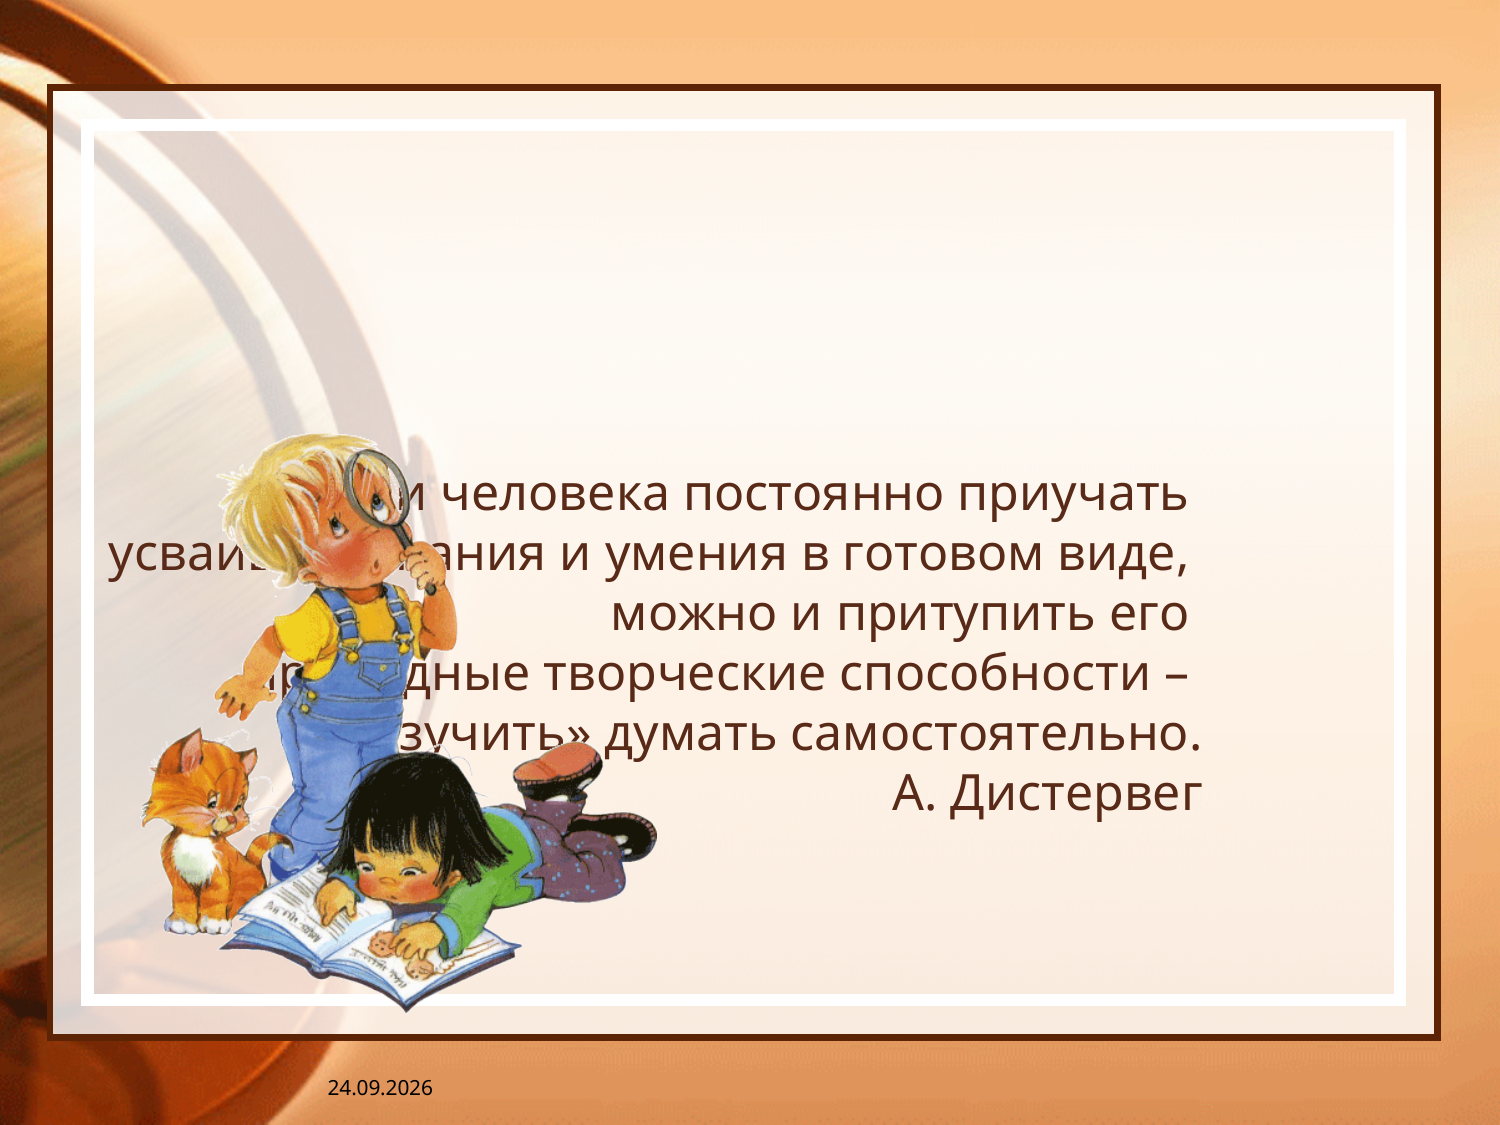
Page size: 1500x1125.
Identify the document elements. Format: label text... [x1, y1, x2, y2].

picture [140, 433, 657, 1015]
title Если человека постоянно приучать усваивать знания и умения в готовом виде, можно и притупить его природные творческие способности – «разучить» думать самостоятельно. А. Дистервег [93, 152, 1395, 300]
text_box [312, 1052, 574, 1125]
